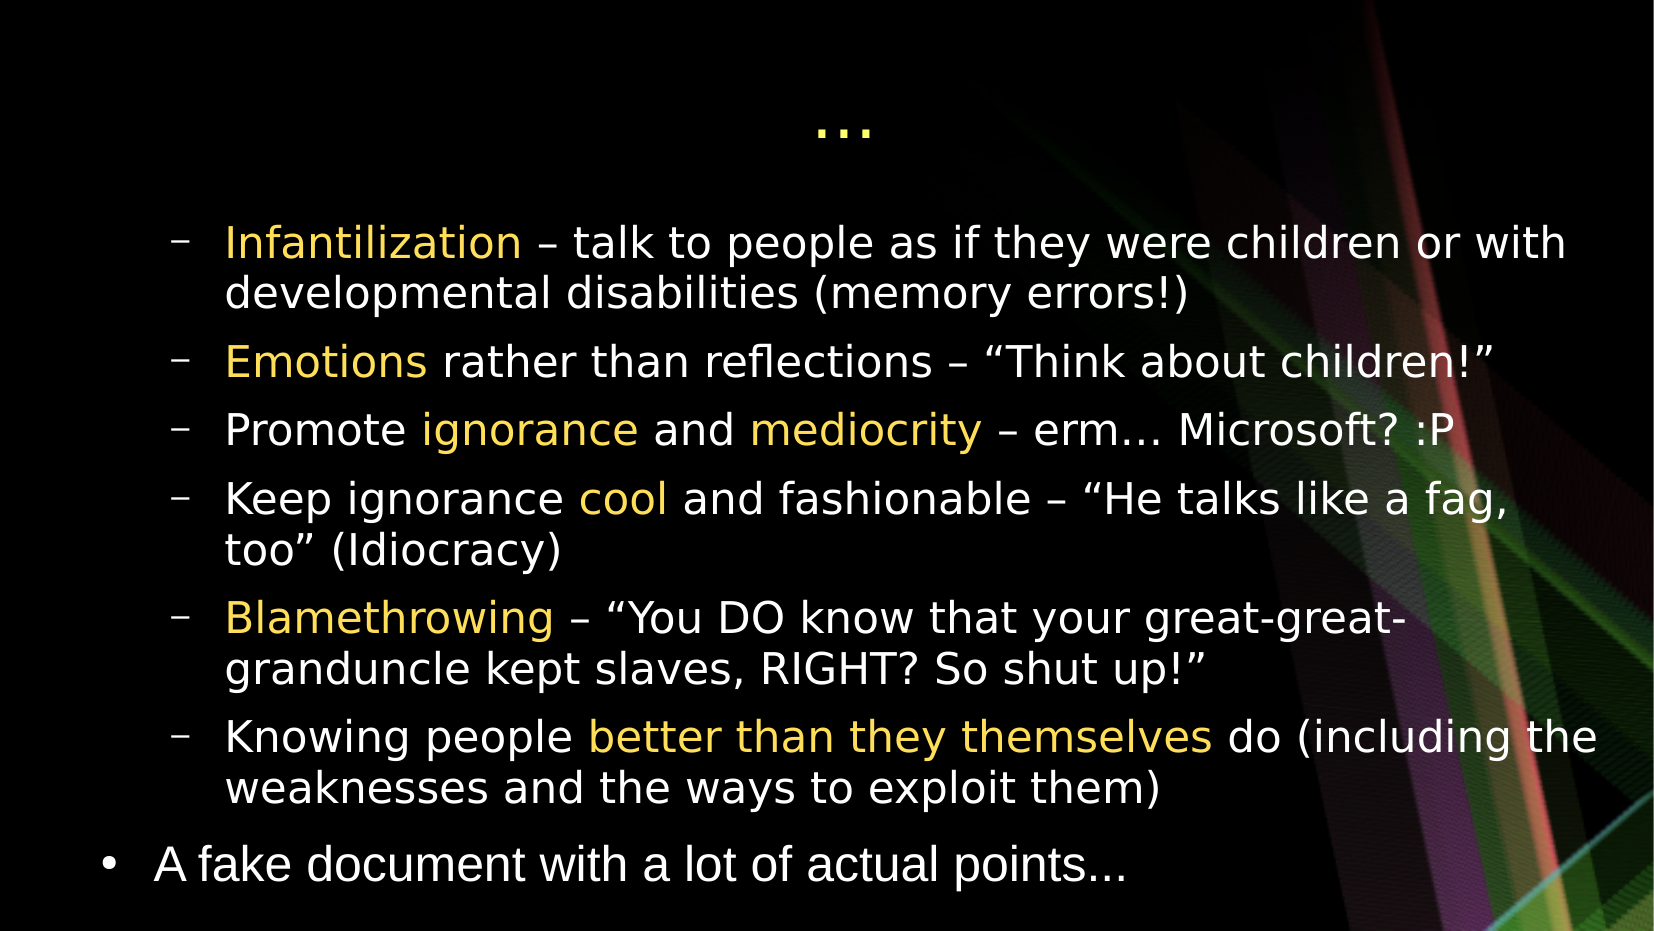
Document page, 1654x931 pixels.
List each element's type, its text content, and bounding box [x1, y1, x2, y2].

picture [0, 0, 1654, 931]
title ... [82, 37, 1607, 193]
list Infantilization – talk to people as if they were children or with developmental disabilities (memory errors!) Emotions rather than reflections – “Think about children!” Promote ignorance and mediocrity – erm… Microsoft? :P Keep ignorance cool and fashionable – “He talks like a fag, too” (Idiocracy) Blamethrowing – “You DO know that your great-great-granduncle kept slaves, RIGHT? So shut up!” Knowing people better than they themselves do (including the weaknesses and the ways to exploit them) A fake document with a lot of actual points... [82, 217, 1607, 898]
